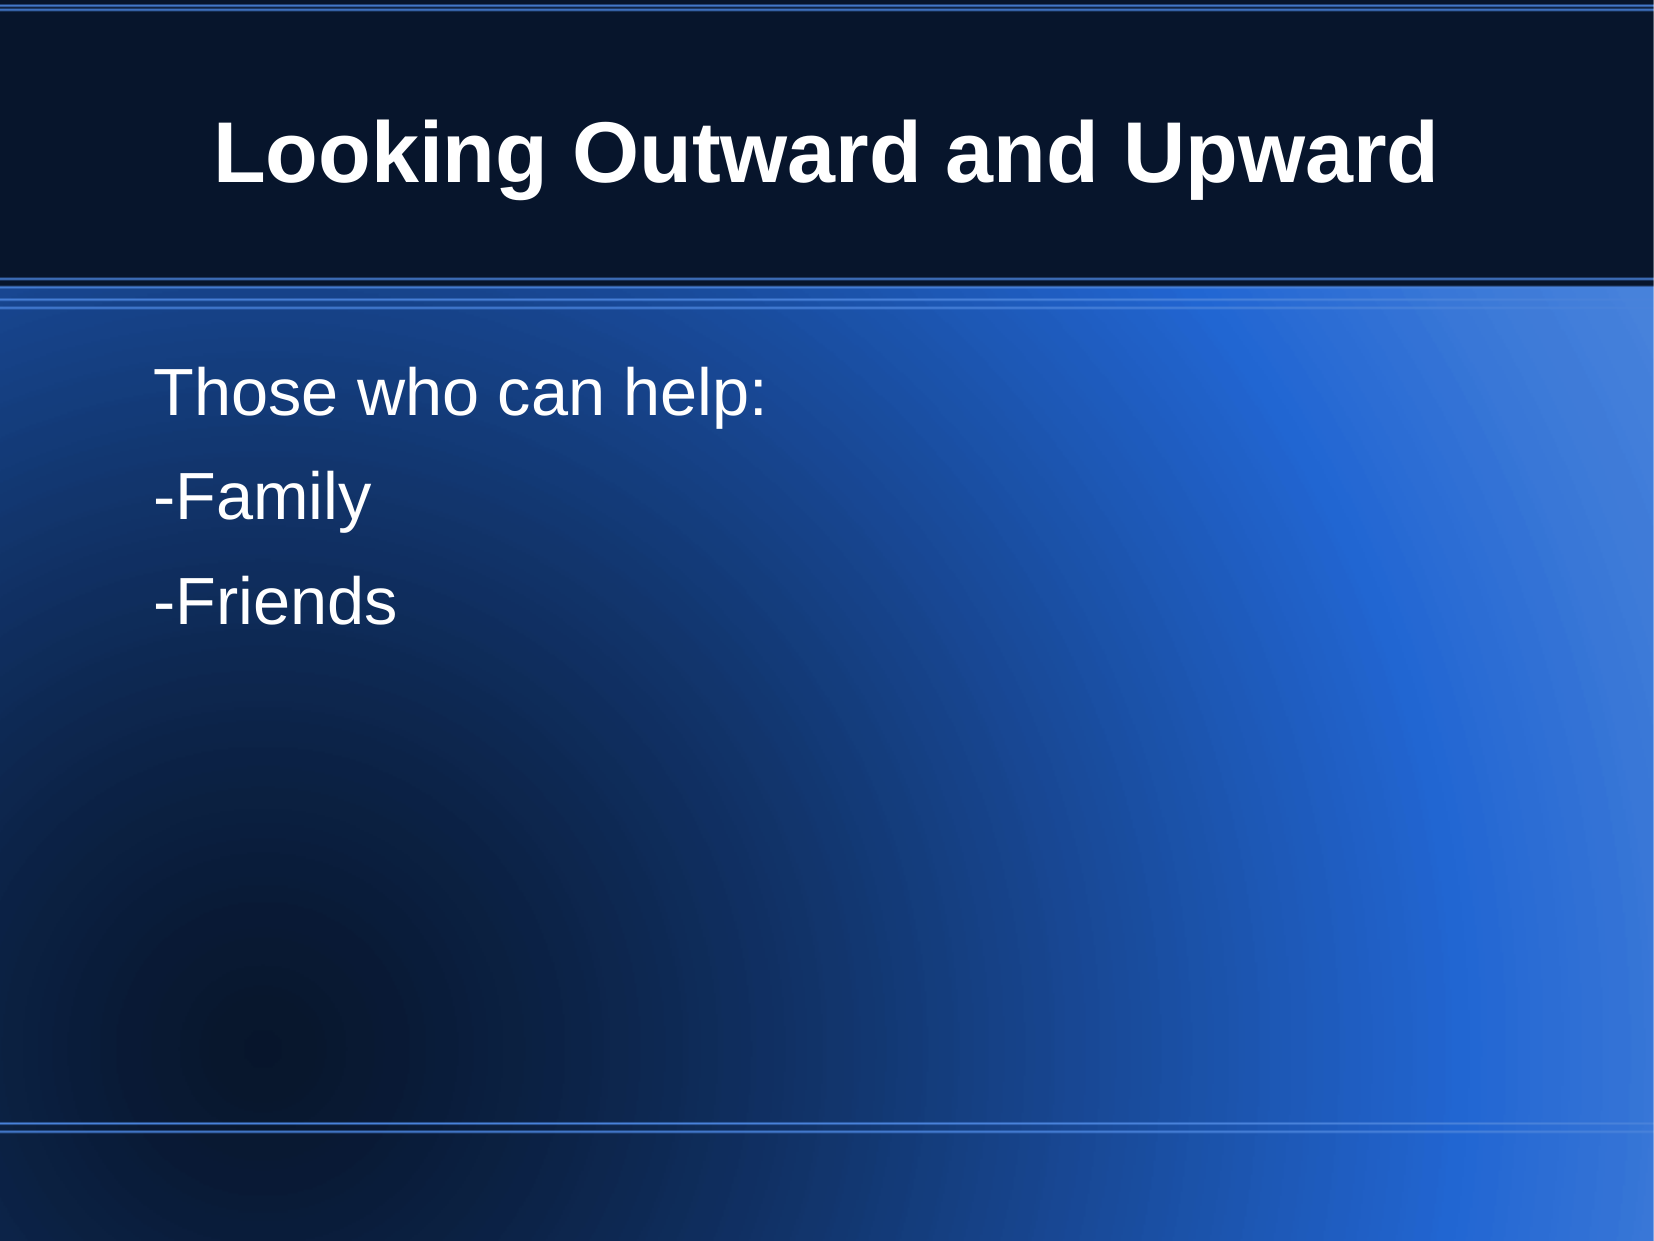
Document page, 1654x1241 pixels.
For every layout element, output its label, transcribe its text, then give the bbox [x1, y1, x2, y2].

picture [0, 0, 1654, 1241]
list Those who can help: -Family -Friends [82, 355, 1571, 1058]
title Looking Outward and Upward [82, 49, 1571, 257]
